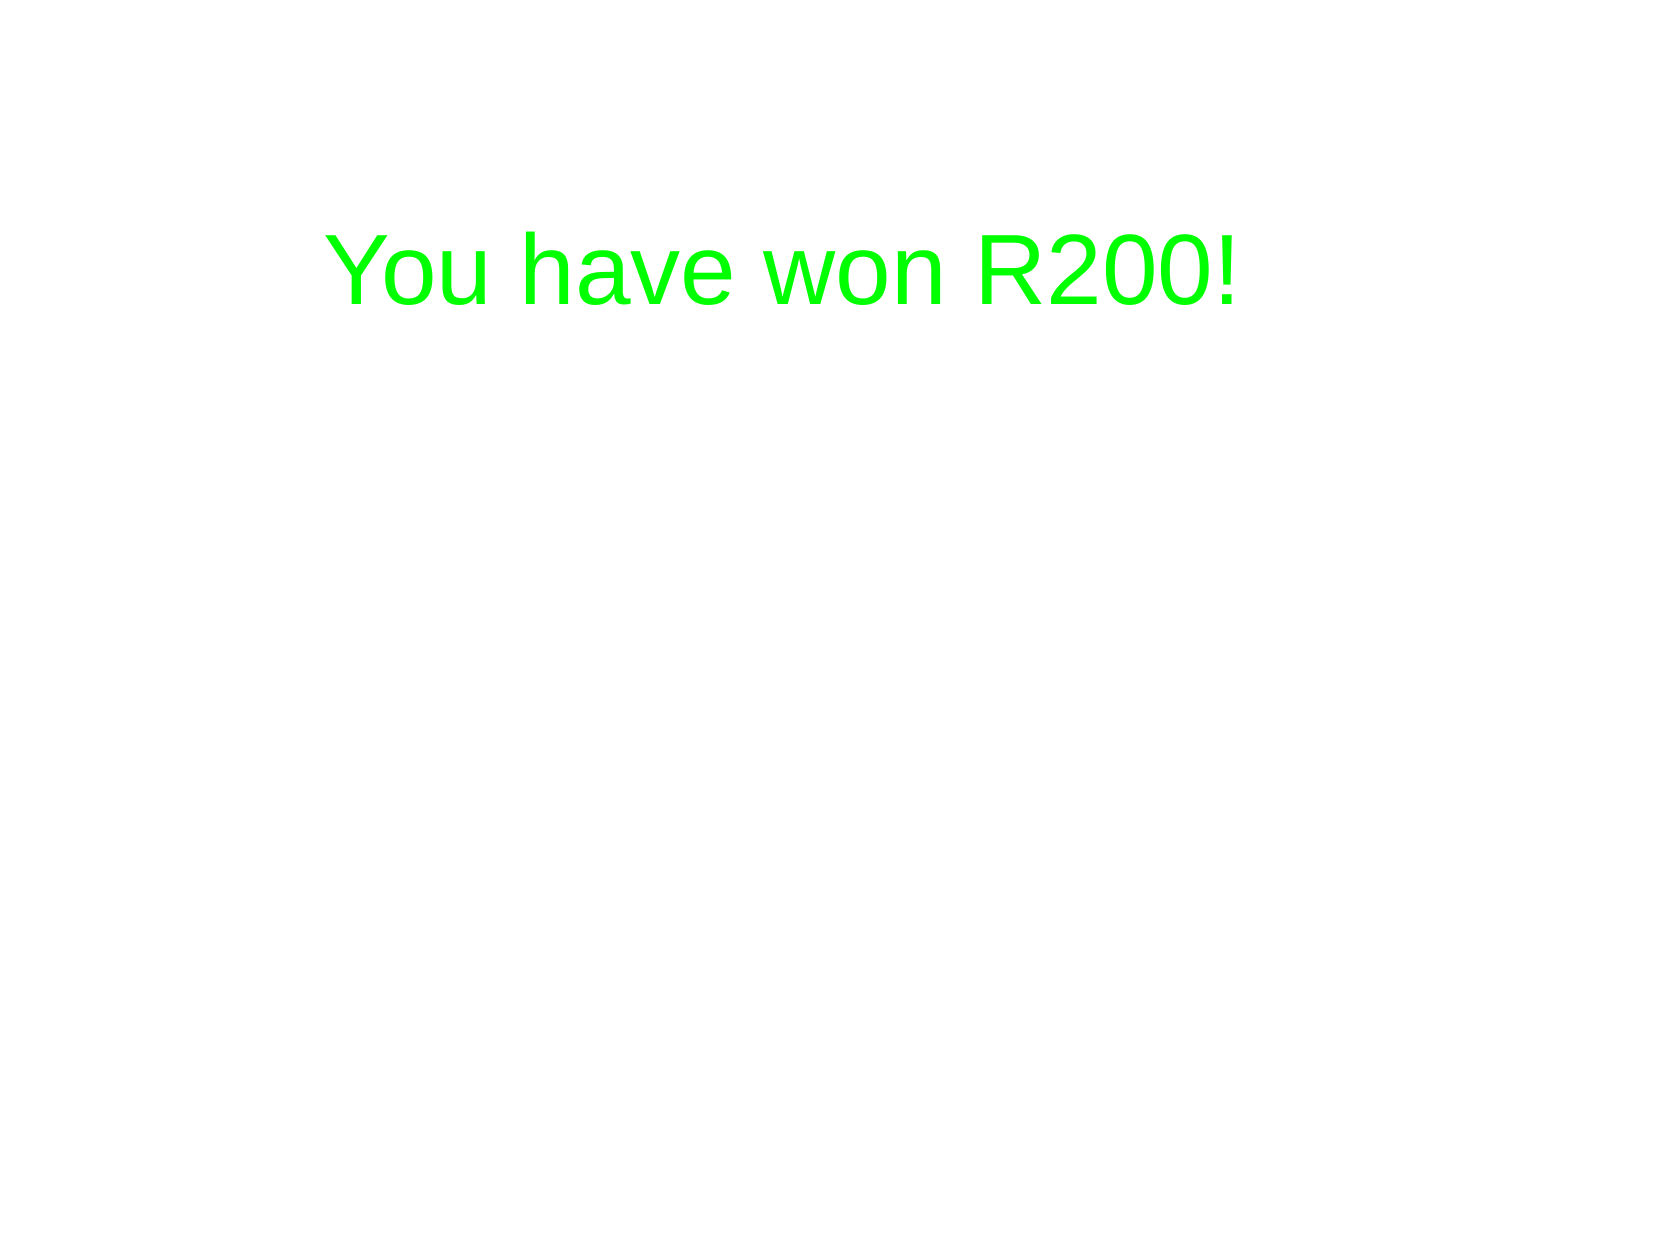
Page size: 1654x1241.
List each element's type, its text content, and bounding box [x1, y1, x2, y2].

text_box [59, 206, 1536, 473]
text_box You have won R200! [118, 206, 1447, 334]
